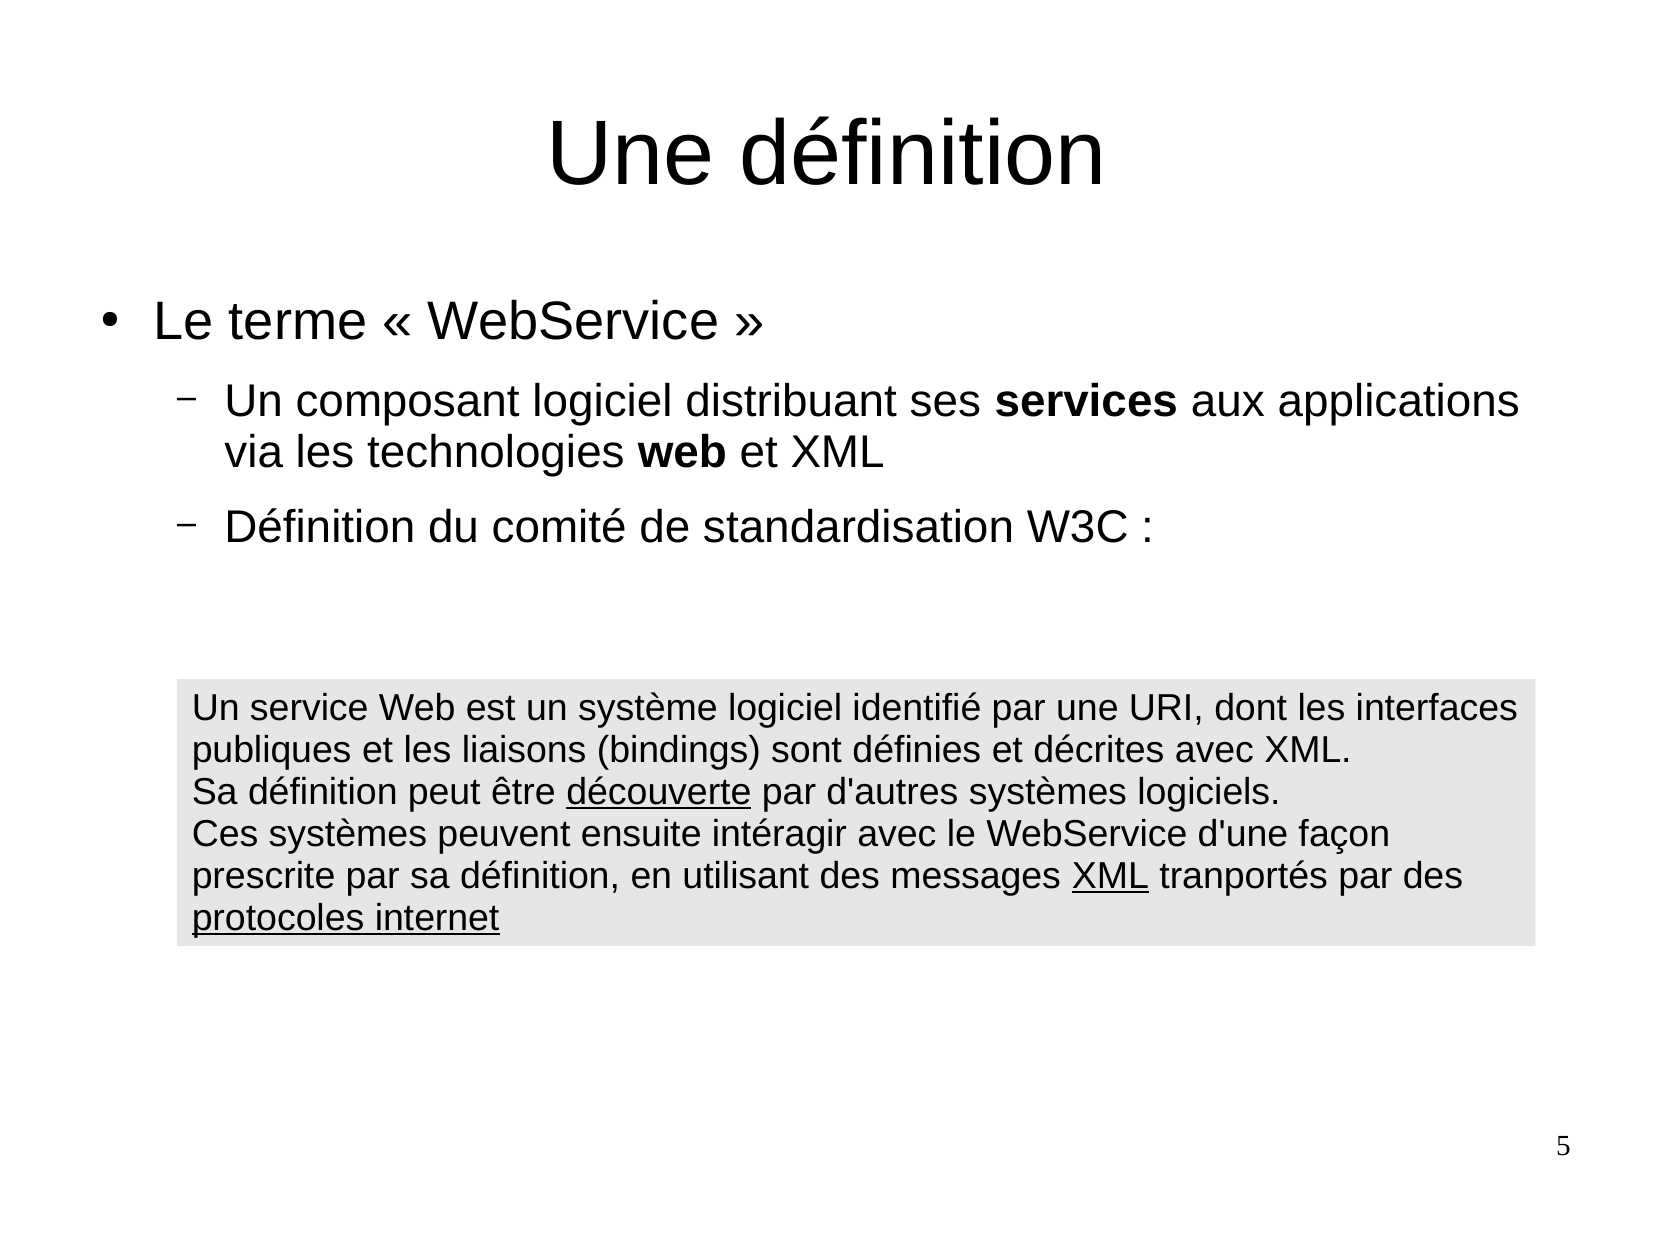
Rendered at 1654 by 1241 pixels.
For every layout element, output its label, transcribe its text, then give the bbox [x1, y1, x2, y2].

text_box Un service Web est un système logiciel identifié par une URI, dont les interfaces publiques et les liaisons (bindings) sont définies et décrites avec XML. Sa définition peut être découverte par d'autres systèmes logiciels. Ces systèmes peuvent ensuite intéragir avec le WebService d'une façon prescrite par sa définition, en utilisant des messages XML tranportés par des protocoles internet [177, 679, 1536, 946]
title Une définition [82, 49, 1571, 257]
list Le terme « WebService » Un composant logiciel distribuant ses services aux applications via les technologies web et XML Définition du comité de standardisation W3C : [82, 290, 1571, 1109]
